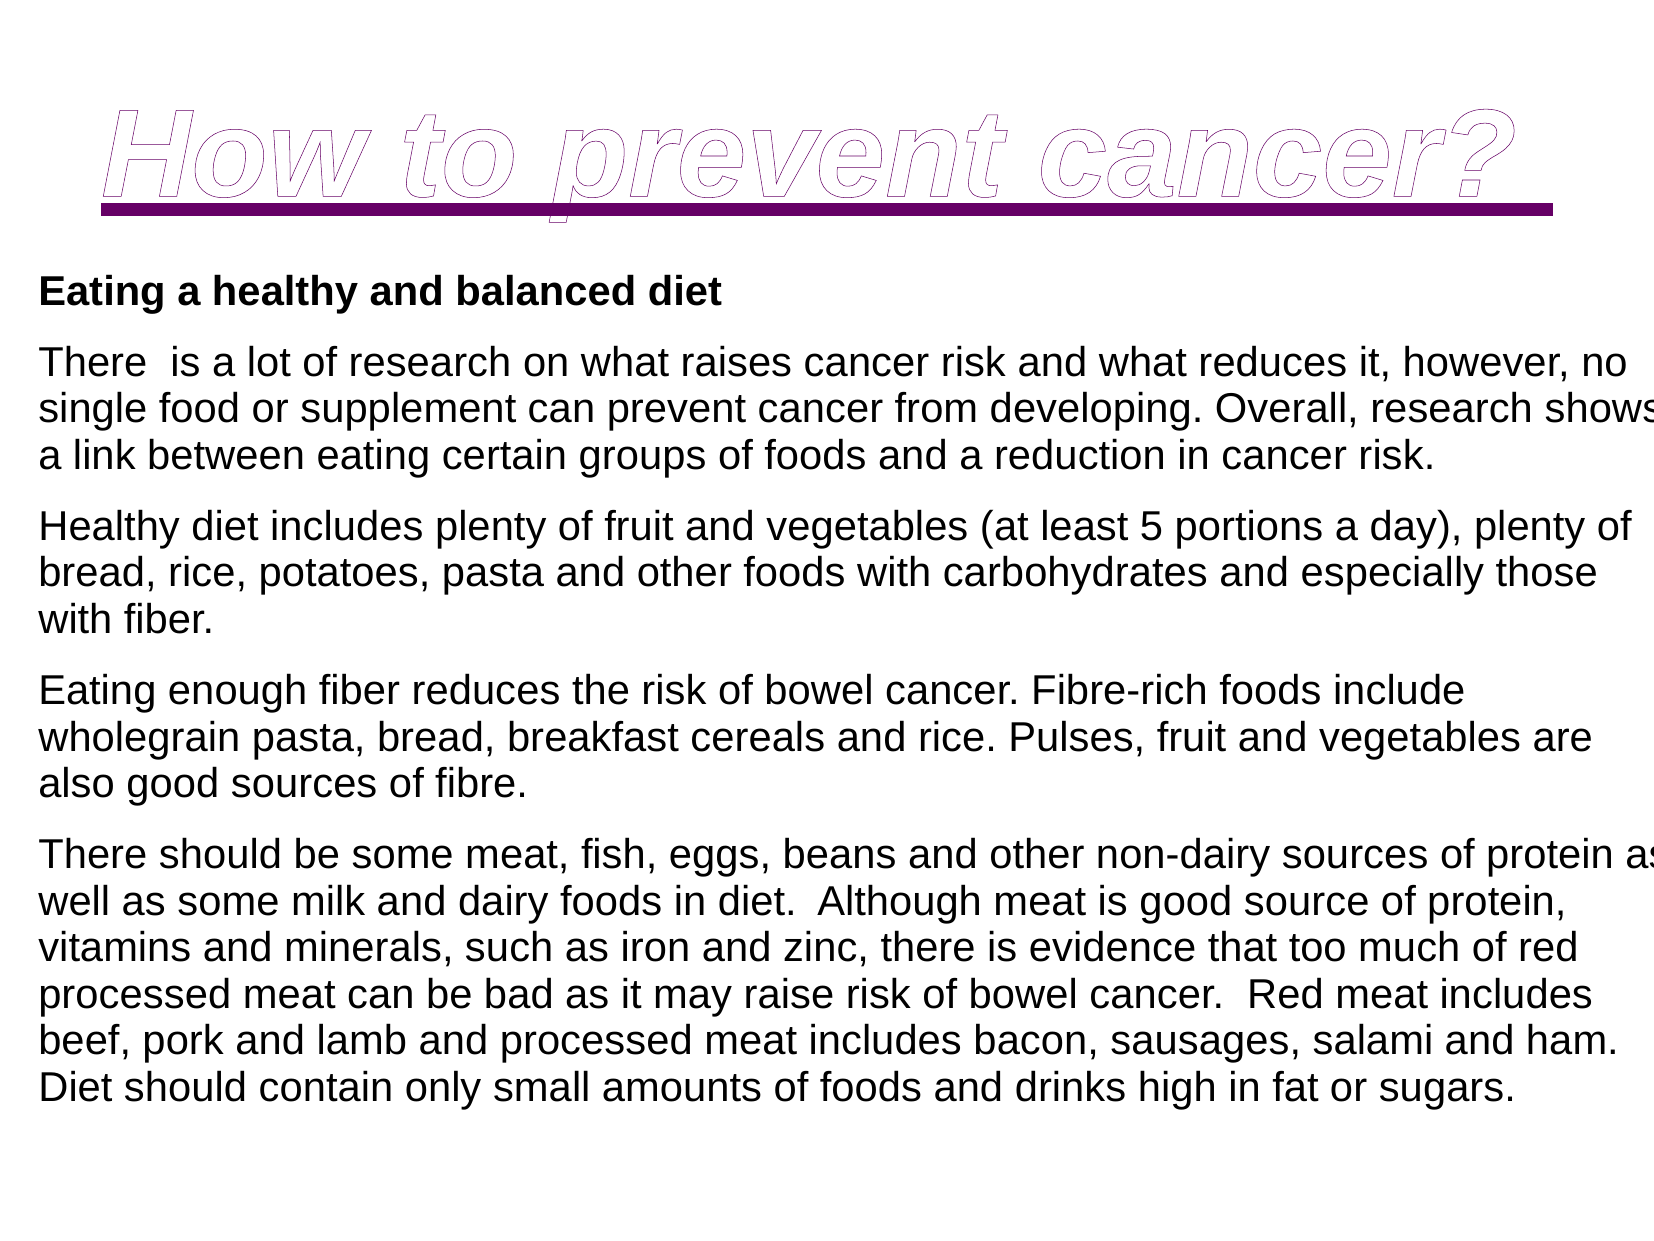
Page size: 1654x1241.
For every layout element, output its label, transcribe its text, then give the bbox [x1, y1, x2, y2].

title How to prevent cancer? [82, 49, 1571, 257]
text_box Eating a healthy and balanced diet There is a lot of research on what raises cancer risk and what reduces it, however, no single food or supplement can prevent cancer from developing. Overall, research shows a link between eating certain groups of foods and a reduction in cancer risk. Healthy diet includes plenty of fruit and vegetables (at least 5 portions a day), plenty of bread, rice, potatoes, pasta and other foods with carbohydrates and especially those with fiber. Eating enough fiber reduces the risk of bowel cancer. Fibre-rich foods include wholegrain pasta, bread, breakfast cereals and rice. Pulses, fruit and vegetables are also good sources of fibre. There should be some meat, fish, eggs, beans and other non-dairy sources of protein as well as some milk and dairy foods in diet. Although meat is good source of protein, vitamins and minerals, such as iron and zinc, there is evidence that too much of red processed meat can be bad as it may raise risk of bowel cancer. Red meat includes beef, pork and lamb and processed meat includes bacon, sausages, salami and ham. Diet should contain only small amounts of foods and drinks high in fat or sugars. [23, 259, 1654, 1198]
